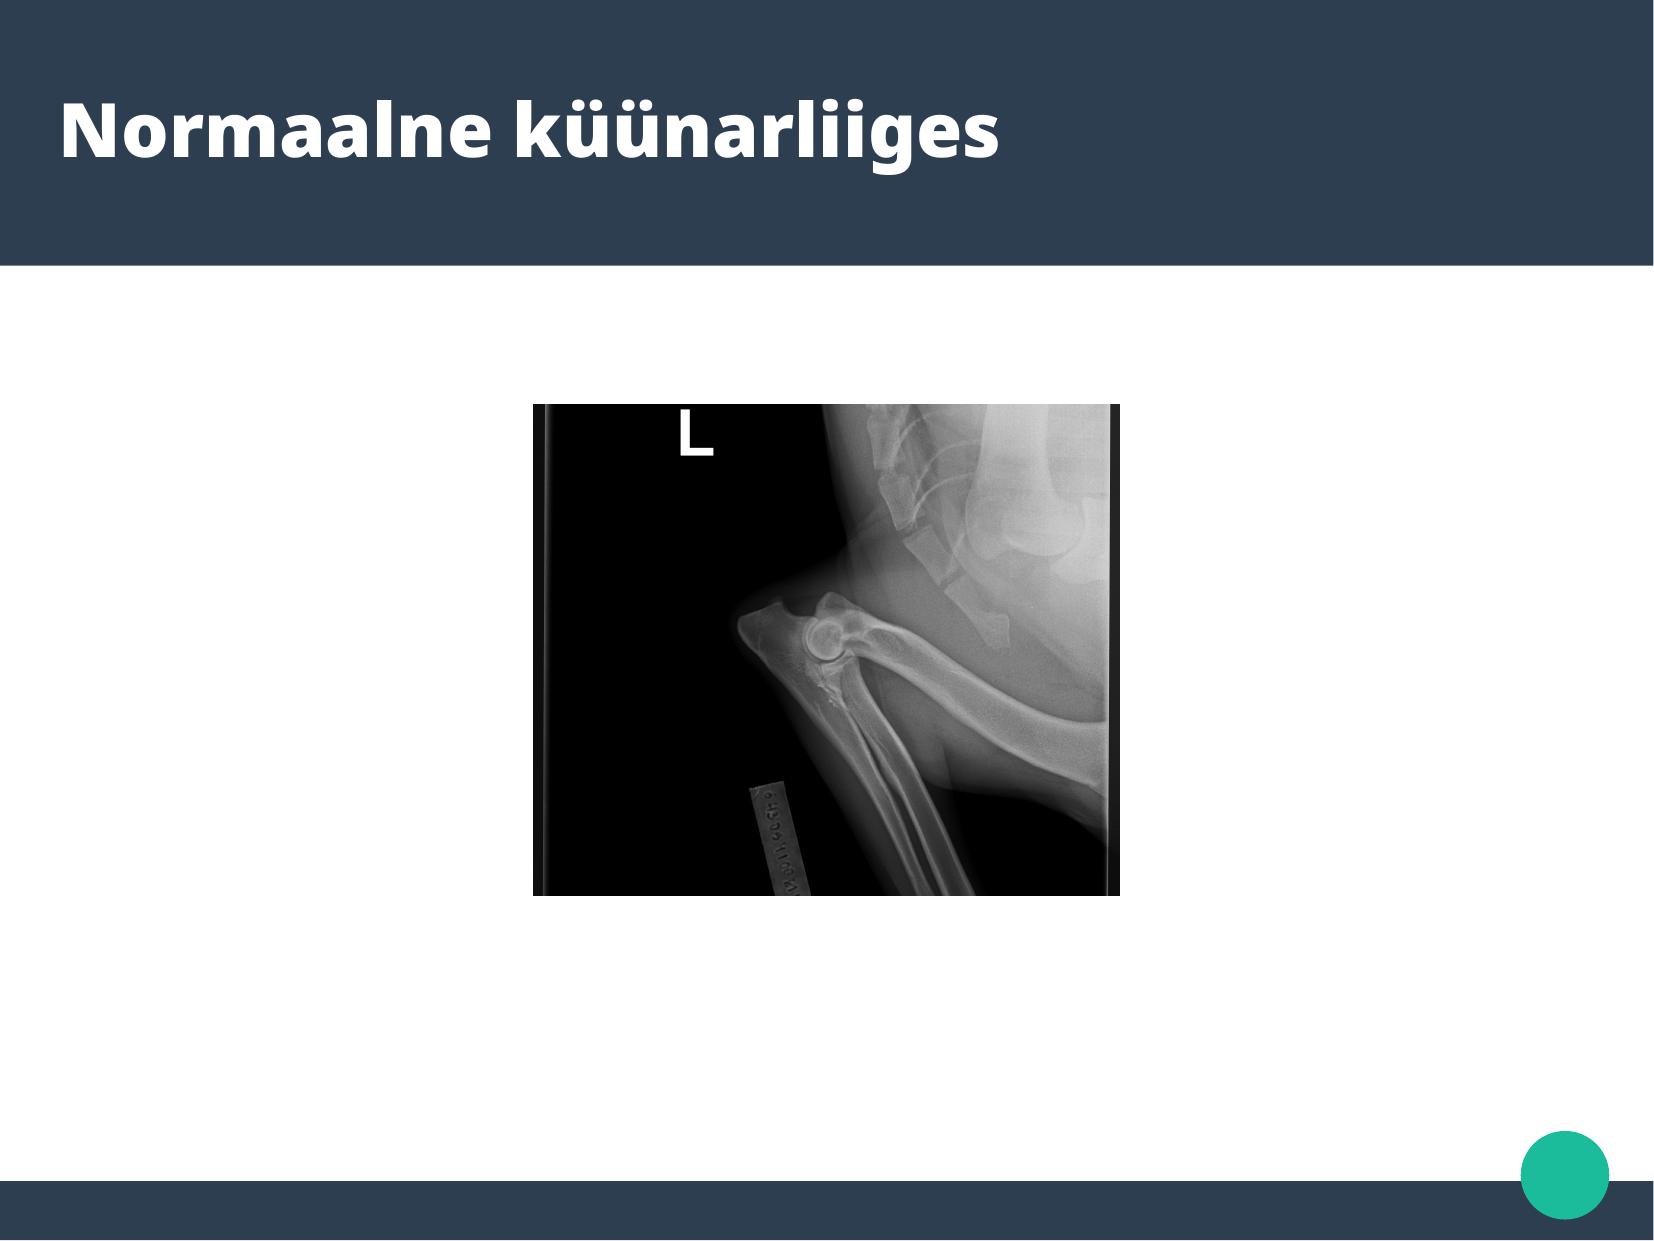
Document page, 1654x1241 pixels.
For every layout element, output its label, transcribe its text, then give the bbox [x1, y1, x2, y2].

picture [533, 404, 1120, 896]
title Normaalne küünarliiges [59, 49, 1595, 207]
